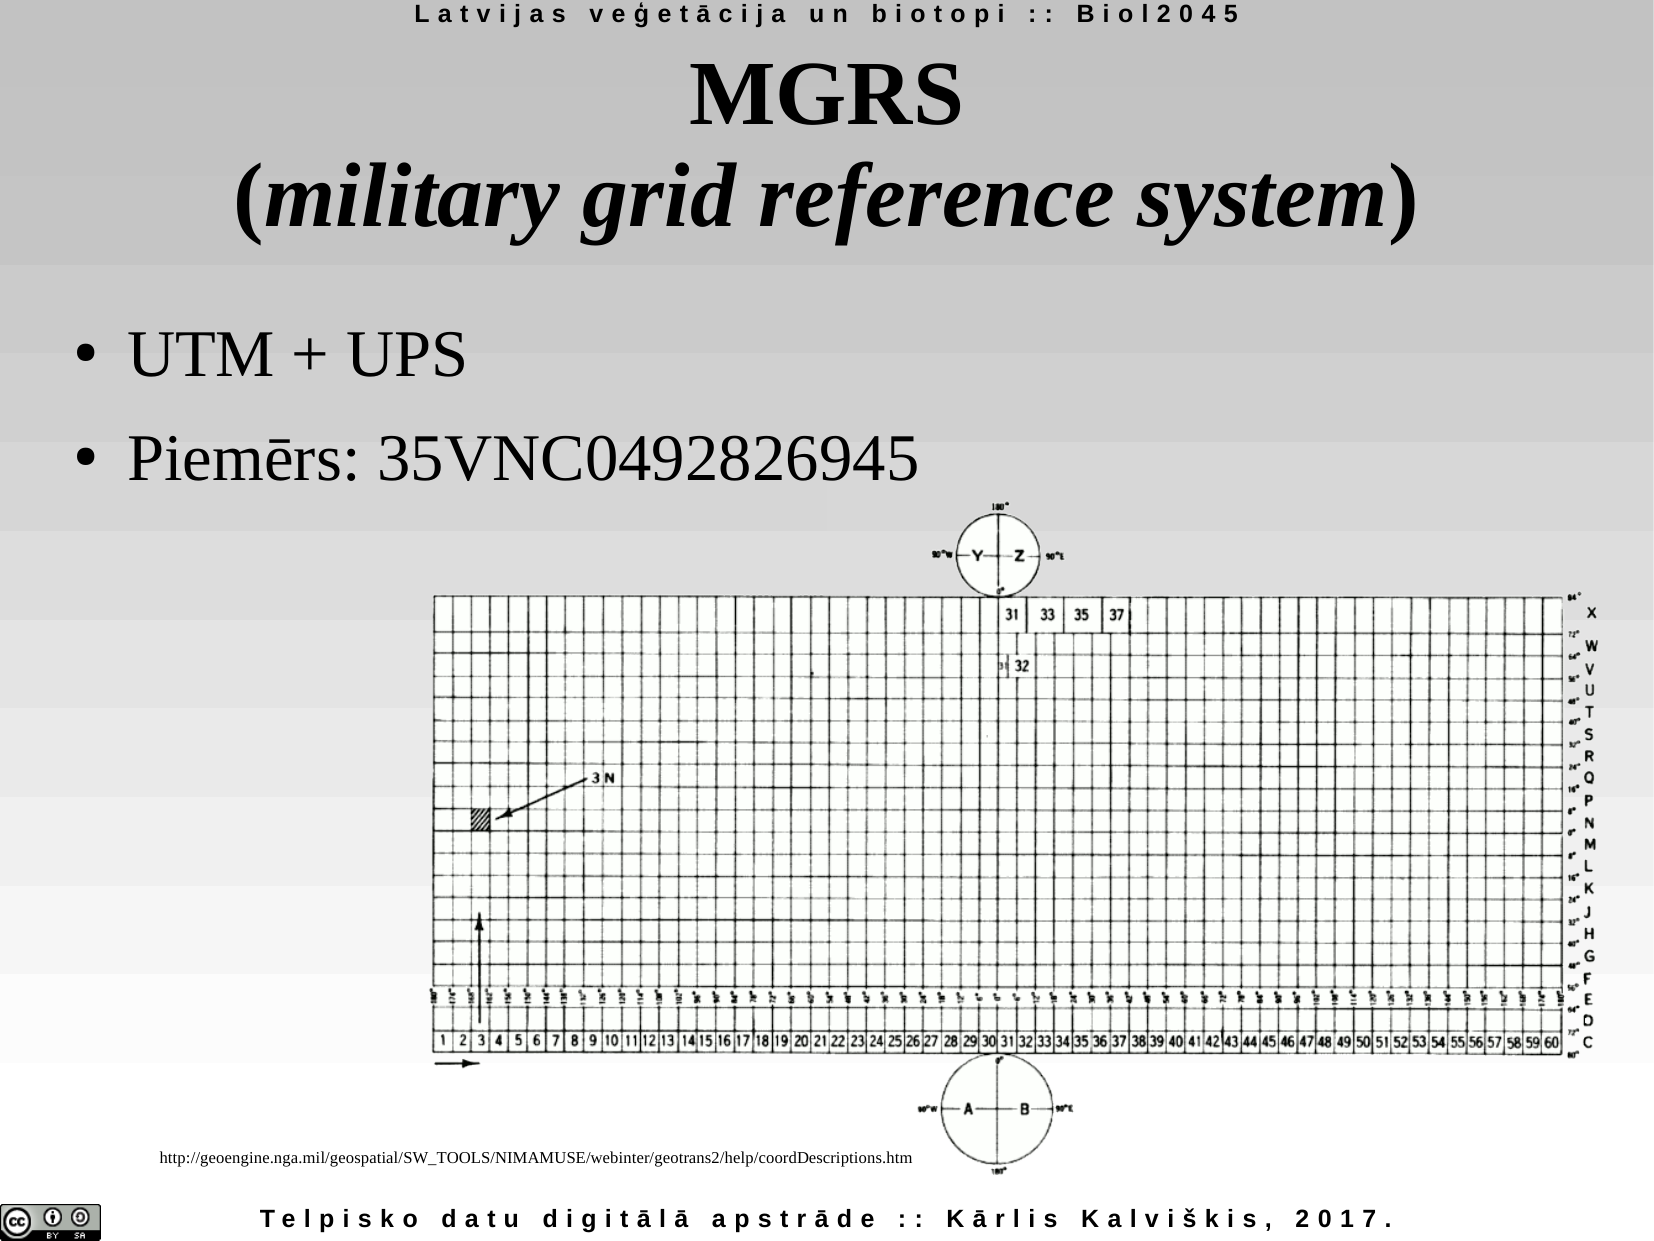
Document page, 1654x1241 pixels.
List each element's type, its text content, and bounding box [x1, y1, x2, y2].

text_box http://geoengine.nga.mil/geospatial/SW_TOOLS/NIMAMUSE/webinter/geotrans2/help/coordDescriptions.htm [159, 1148, 915, 1164]
list UTM + UPS Piemērs: 35VNC0492826945 [56, 317, 1600, 1175]
title MGRS (military grid reference system) [0, 1, 1654, 287]
picture [0, 287, 1654, 1241]
